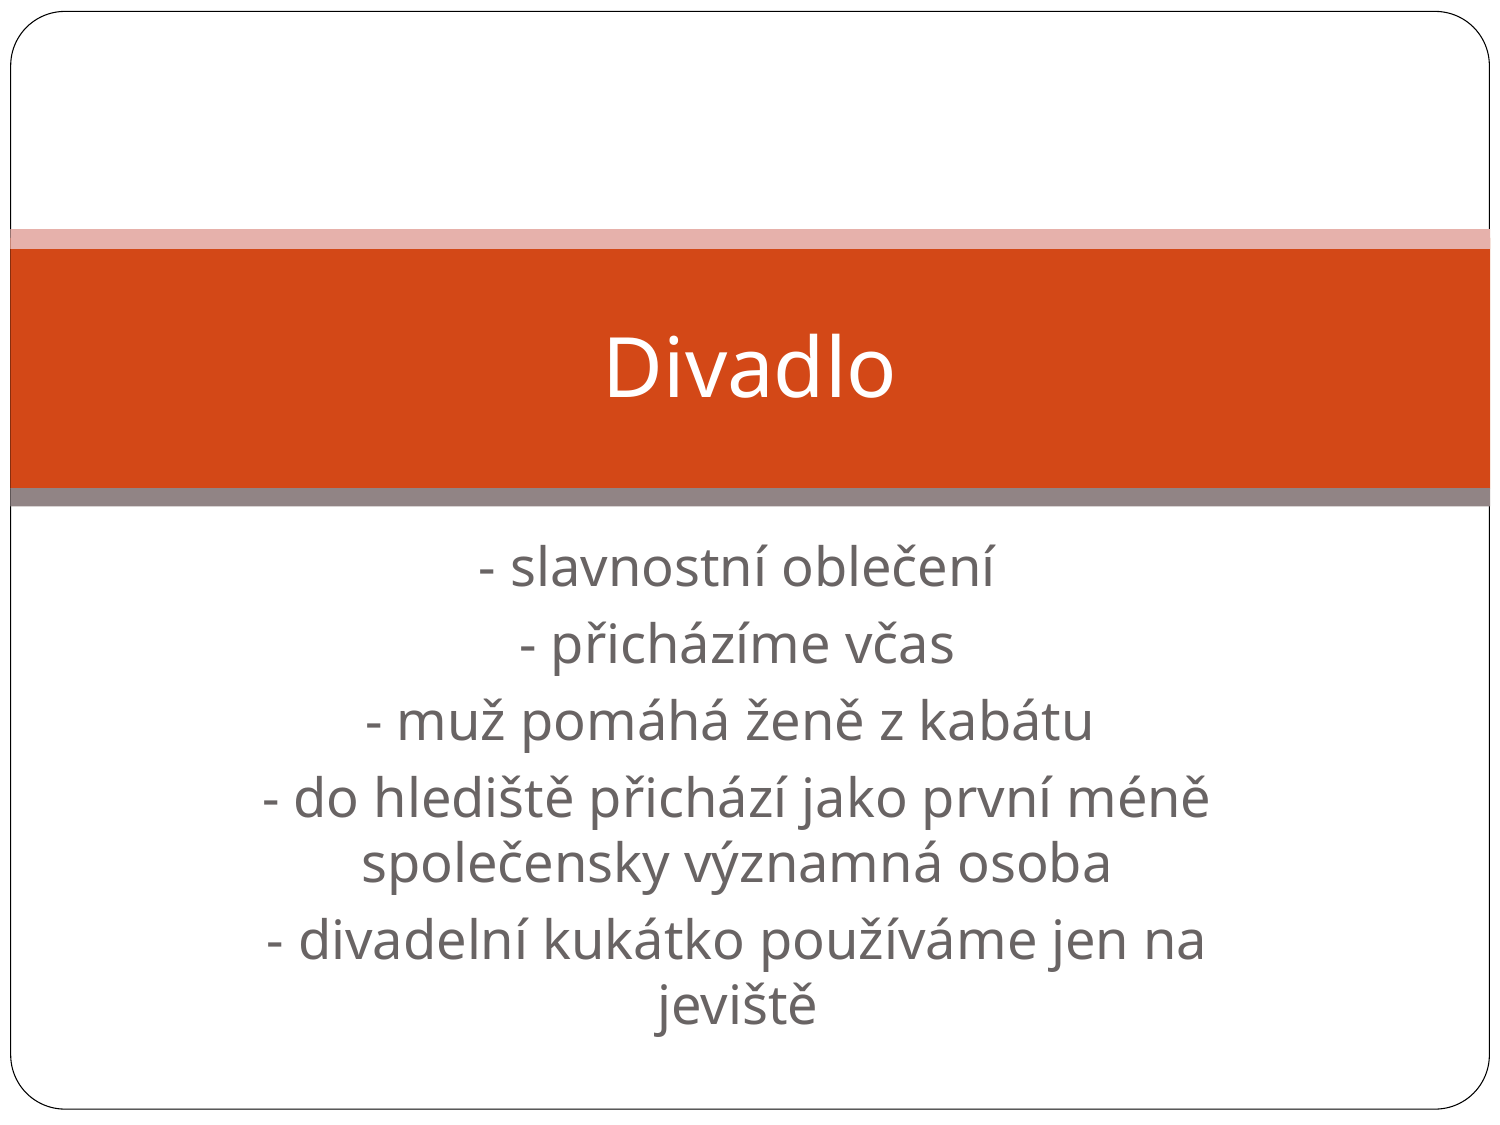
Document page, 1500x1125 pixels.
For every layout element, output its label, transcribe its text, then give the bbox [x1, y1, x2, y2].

title Divadlo [75, 247, 1426, 489]
text_box - slavnostní oblečení - přicházíme včas - muž pomáhá ženě z kabátu - do hlediště přichází jako první méně společensky významná osoba - divadelní kukátko používáme jen na jeviště [212, 525, 1263, 1059]
